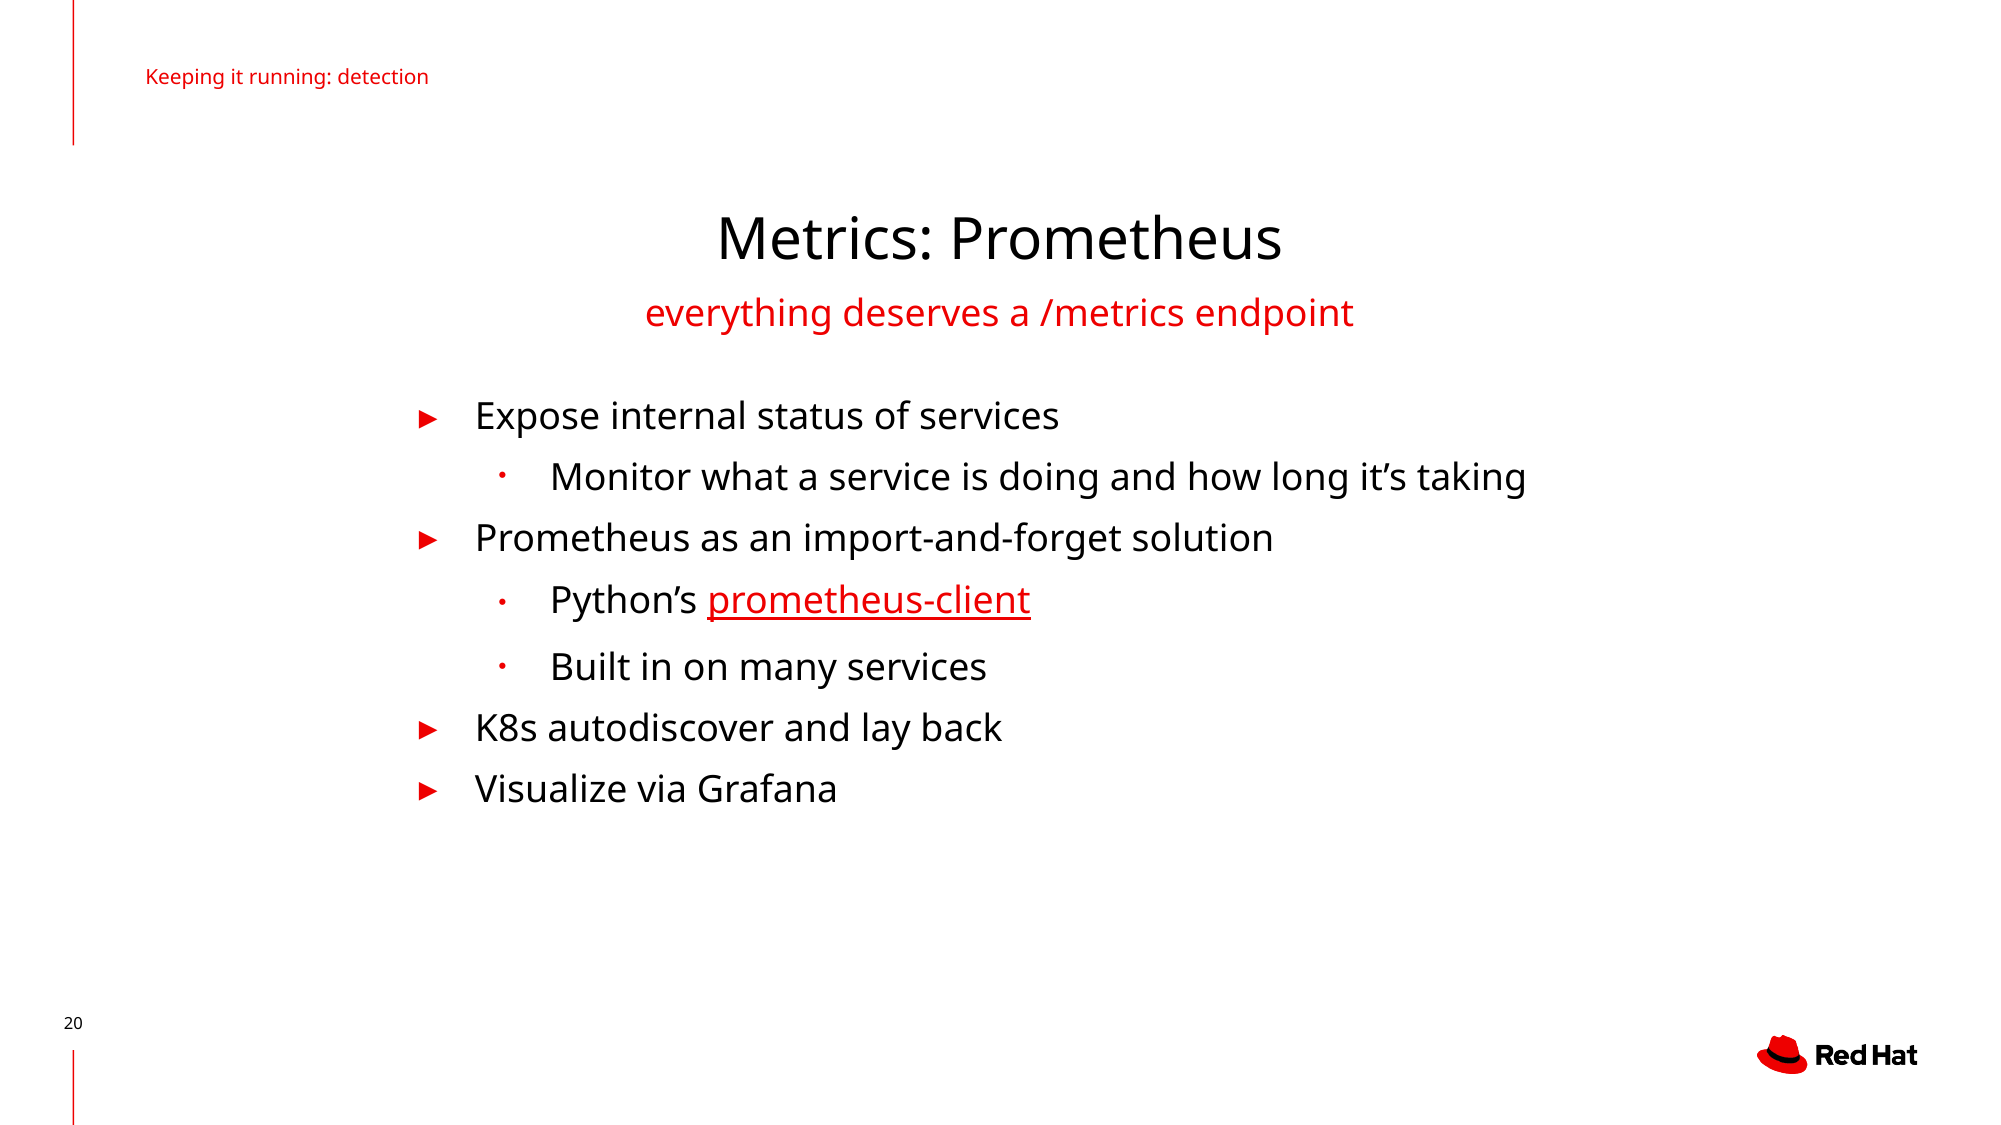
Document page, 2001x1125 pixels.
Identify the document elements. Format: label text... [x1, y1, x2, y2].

slide_number <number> [13, 1012, 134, 1036]
title Metrics: Prometheus [145, 180, 1855, 271]
subtitle everything deserves a /metrics endpoint [145, 271, 1855, 320]
subtitle Keeping it running: detection [73, 9, 919, 143]
list Expose internal status of services Monitor what a service is doing and how long it’s taking Prometheus as an import-and-forget solution Python’s prometheus-client Built in on many services K8s autodiscover and lay back Visualize via Grafana [399, 376, 1600, 979]
picture [1757, 1035, 1918, 1074]
